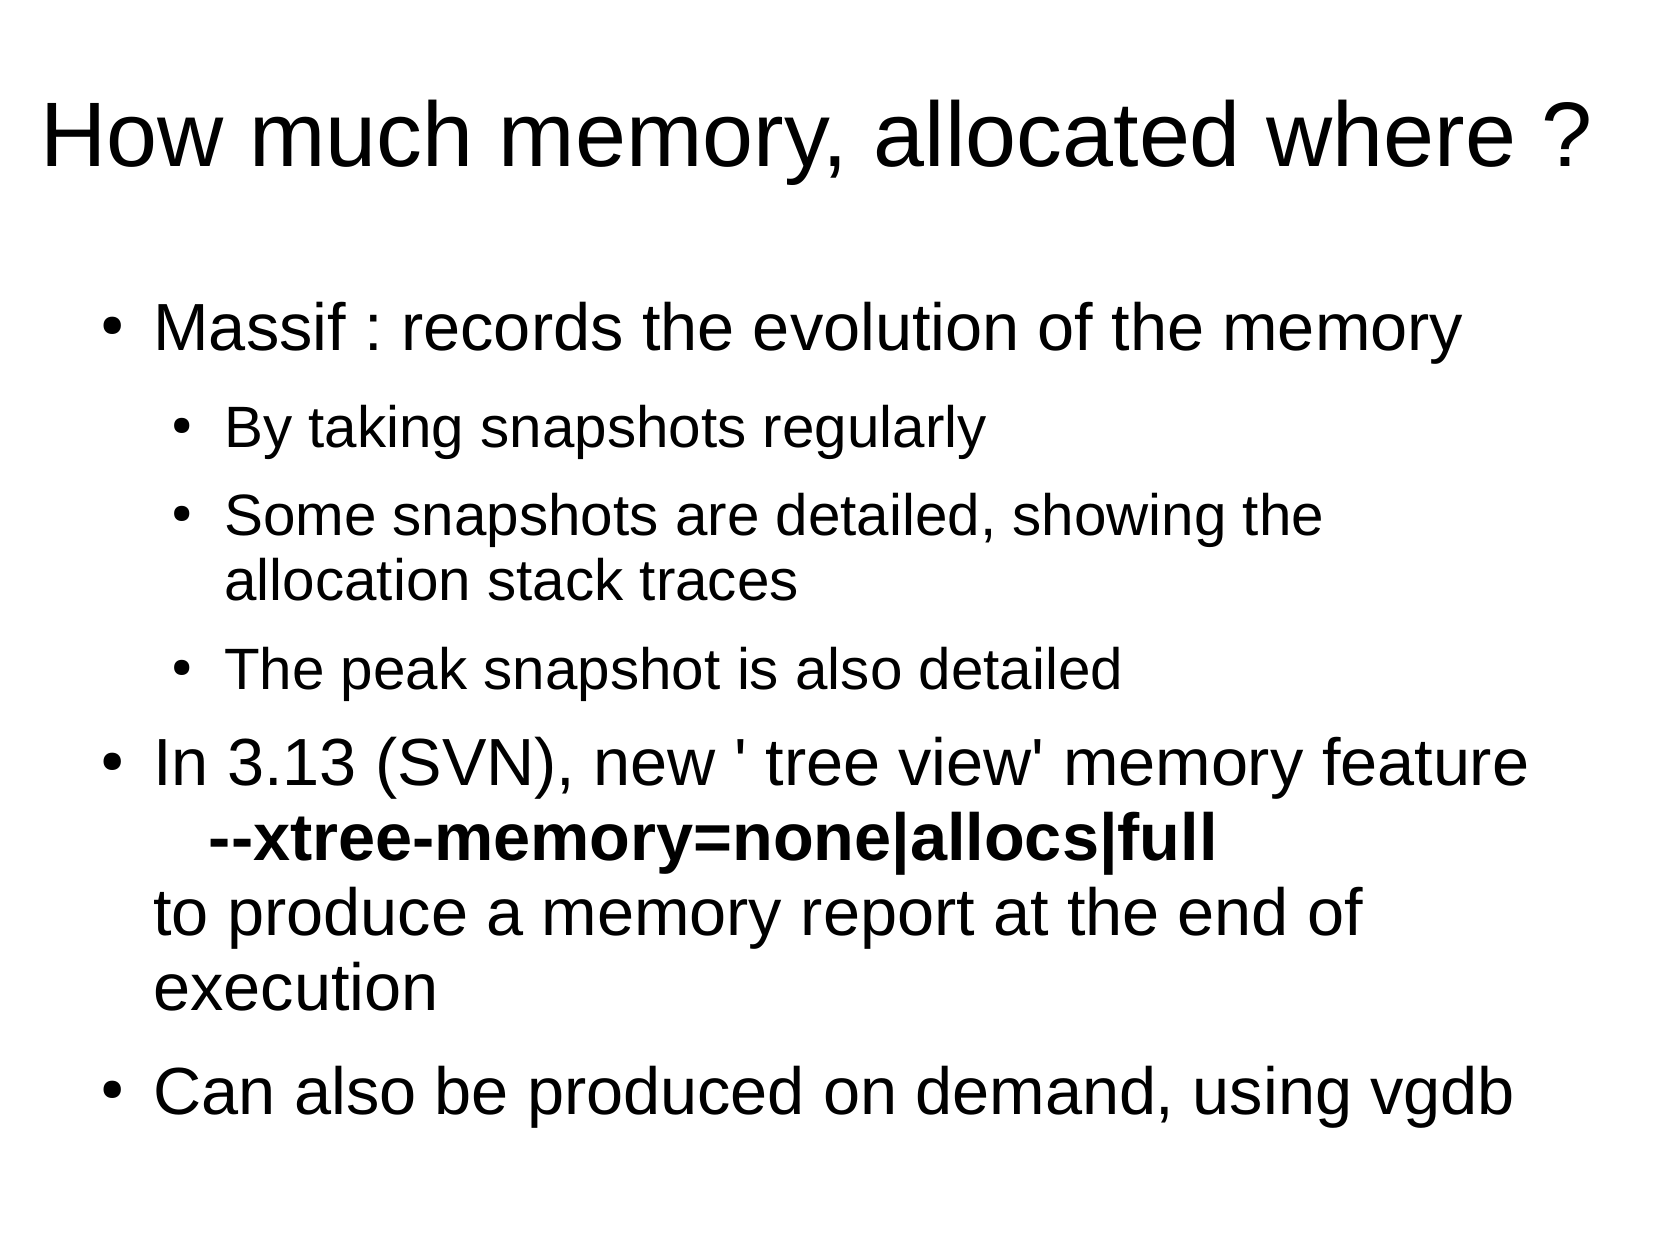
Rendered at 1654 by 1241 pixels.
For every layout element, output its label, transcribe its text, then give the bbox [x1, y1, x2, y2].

list Massif : records the evolution of the memory By taking snapshots regularly Some snapshots are detailed, showing the allocation stack traces The peak snapshot is also detailed In 3.13 (SVN), new ' tree view' memory feature --xtree-memory=none|allocs|full to produce a memory report at the end of execution Can also be produced on demand, using vgdb [82, 290, 1571, 1186]
title How much memory, allocated where ? [30, 31, 1606, 239]
